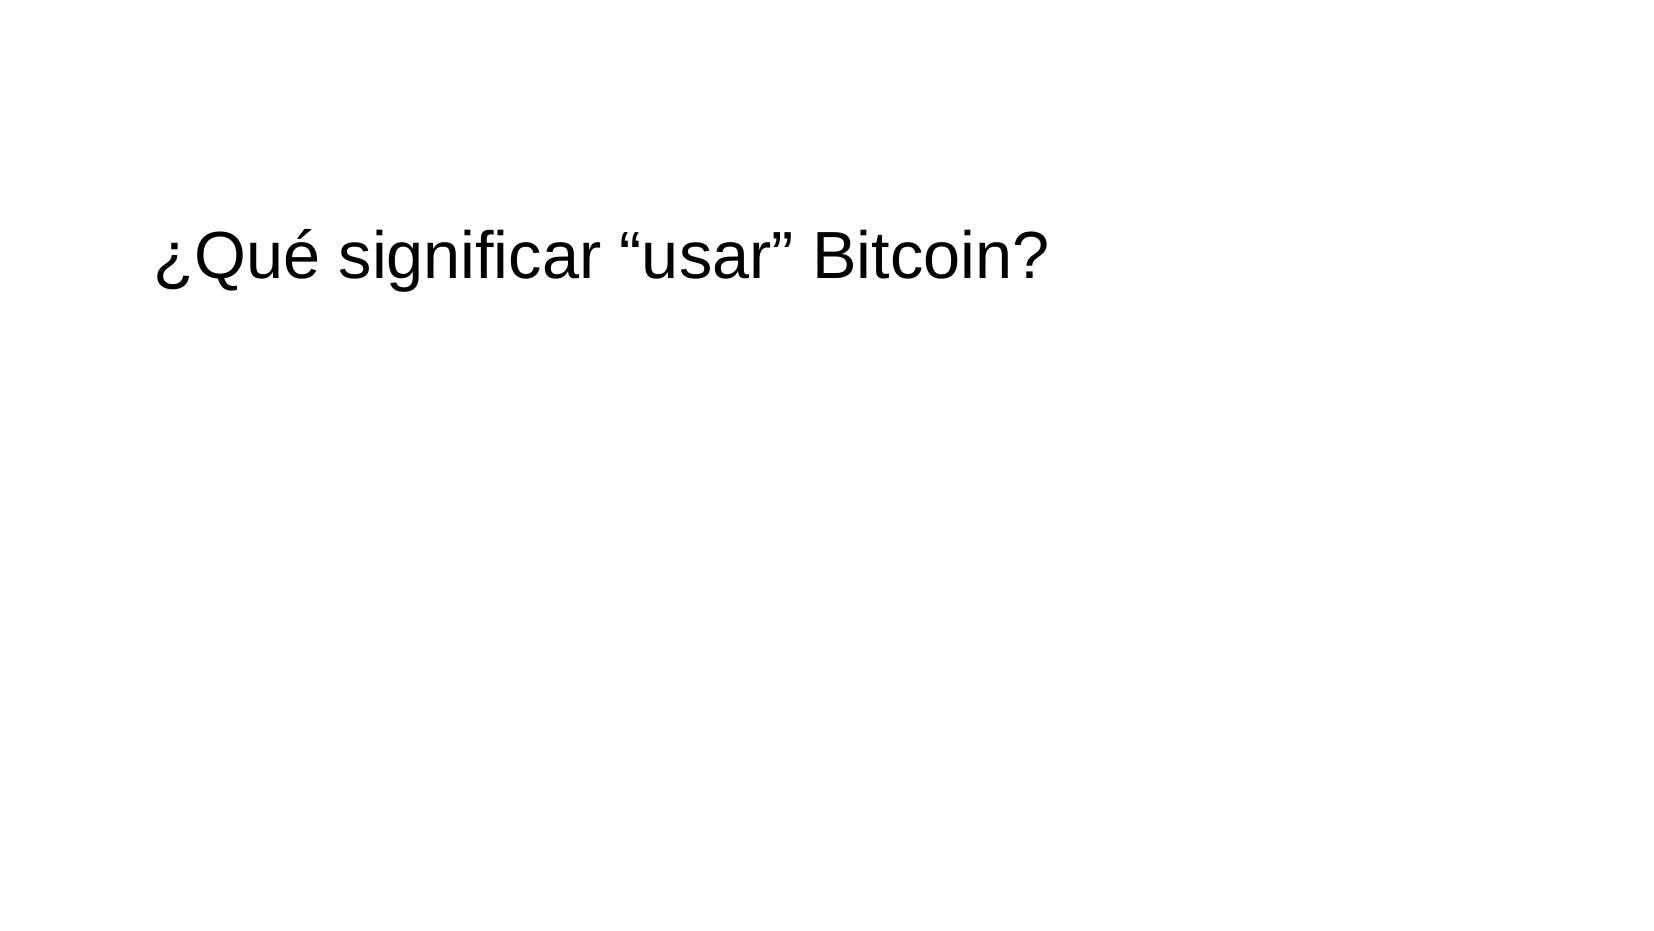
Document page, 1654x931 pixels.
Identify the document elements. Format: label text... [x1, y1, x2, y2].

list ¿Qué significar “usar” Bitcoin? [82, 217, 1571, 758]
